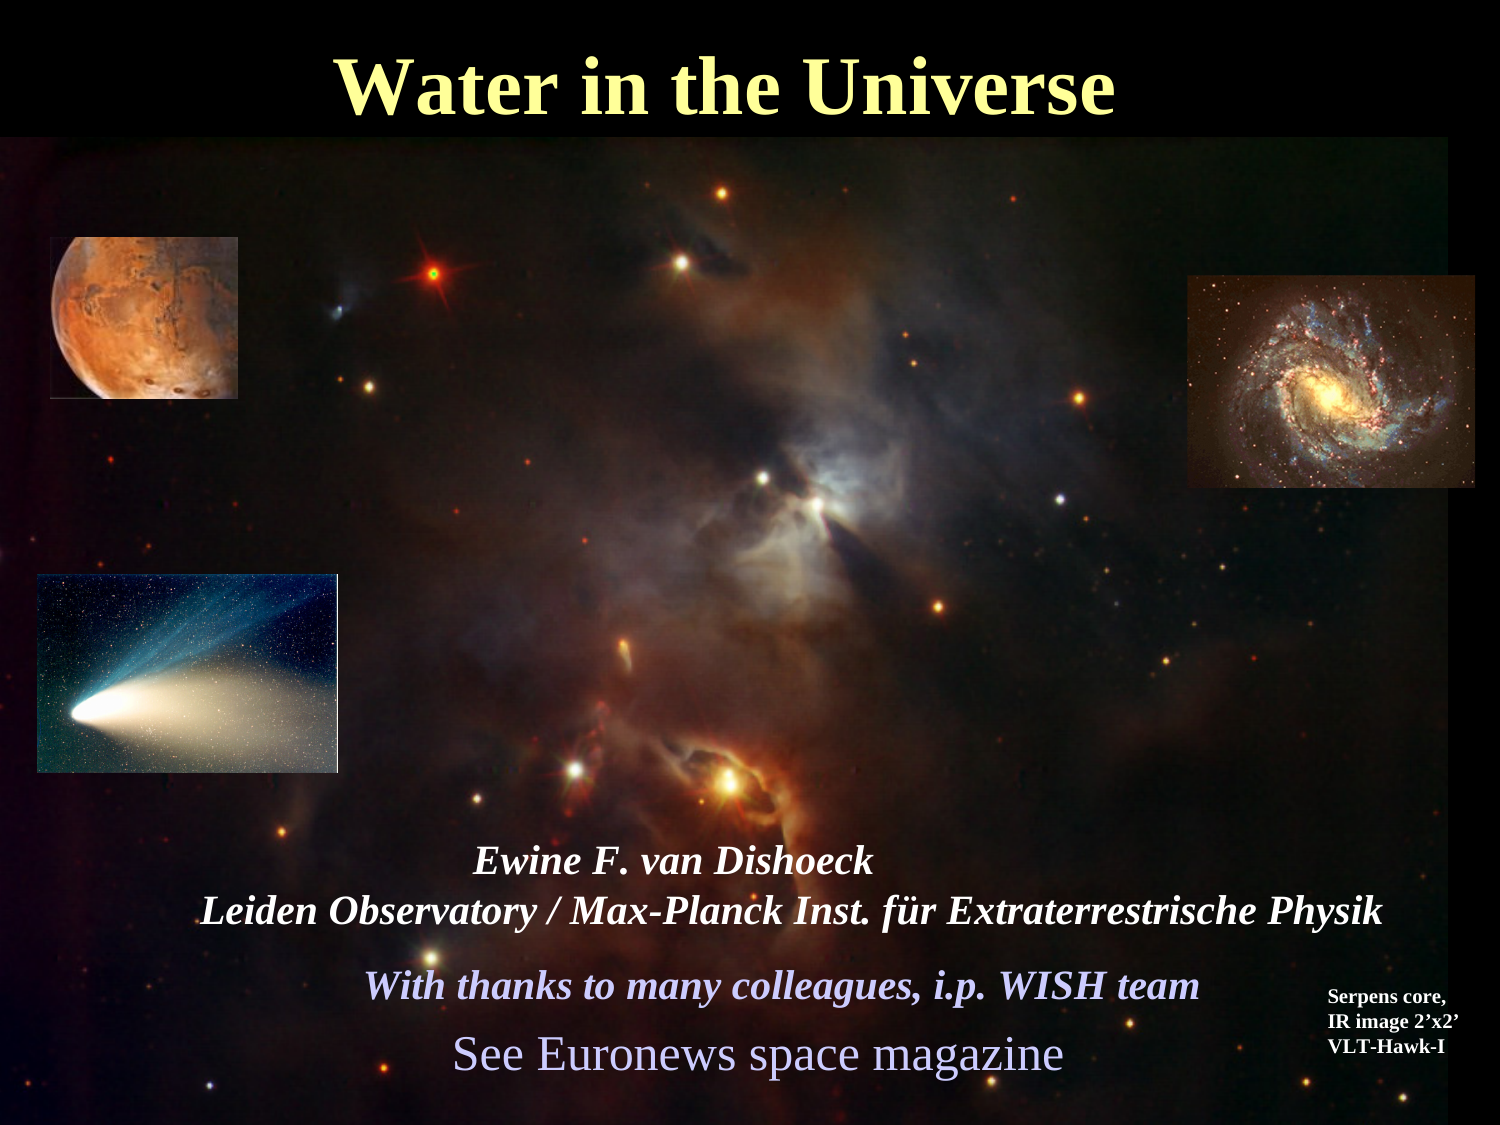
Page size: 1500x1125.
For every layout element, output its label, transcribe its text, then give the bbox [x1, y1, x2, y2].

text_box Ewine F. van Dishoeck Leiden Observatory / Max-Planck Inst. für Extraterrestrische Physik [185, 824, 1399, 941]
picture [0, 137, 1476, 1125]
text_box See Euronews space magazine [437, 1012, 1080, 1088]
text_box With thanks to many colleagues, i.p. WISH team [348, 950, 1217, 1016]
text_box Serpens core, IR image 2’x2’ VLT-Hawk-I [1312, 975, 1475, 1066]
title Water in the Universe [87, 0, 1363, 175]
